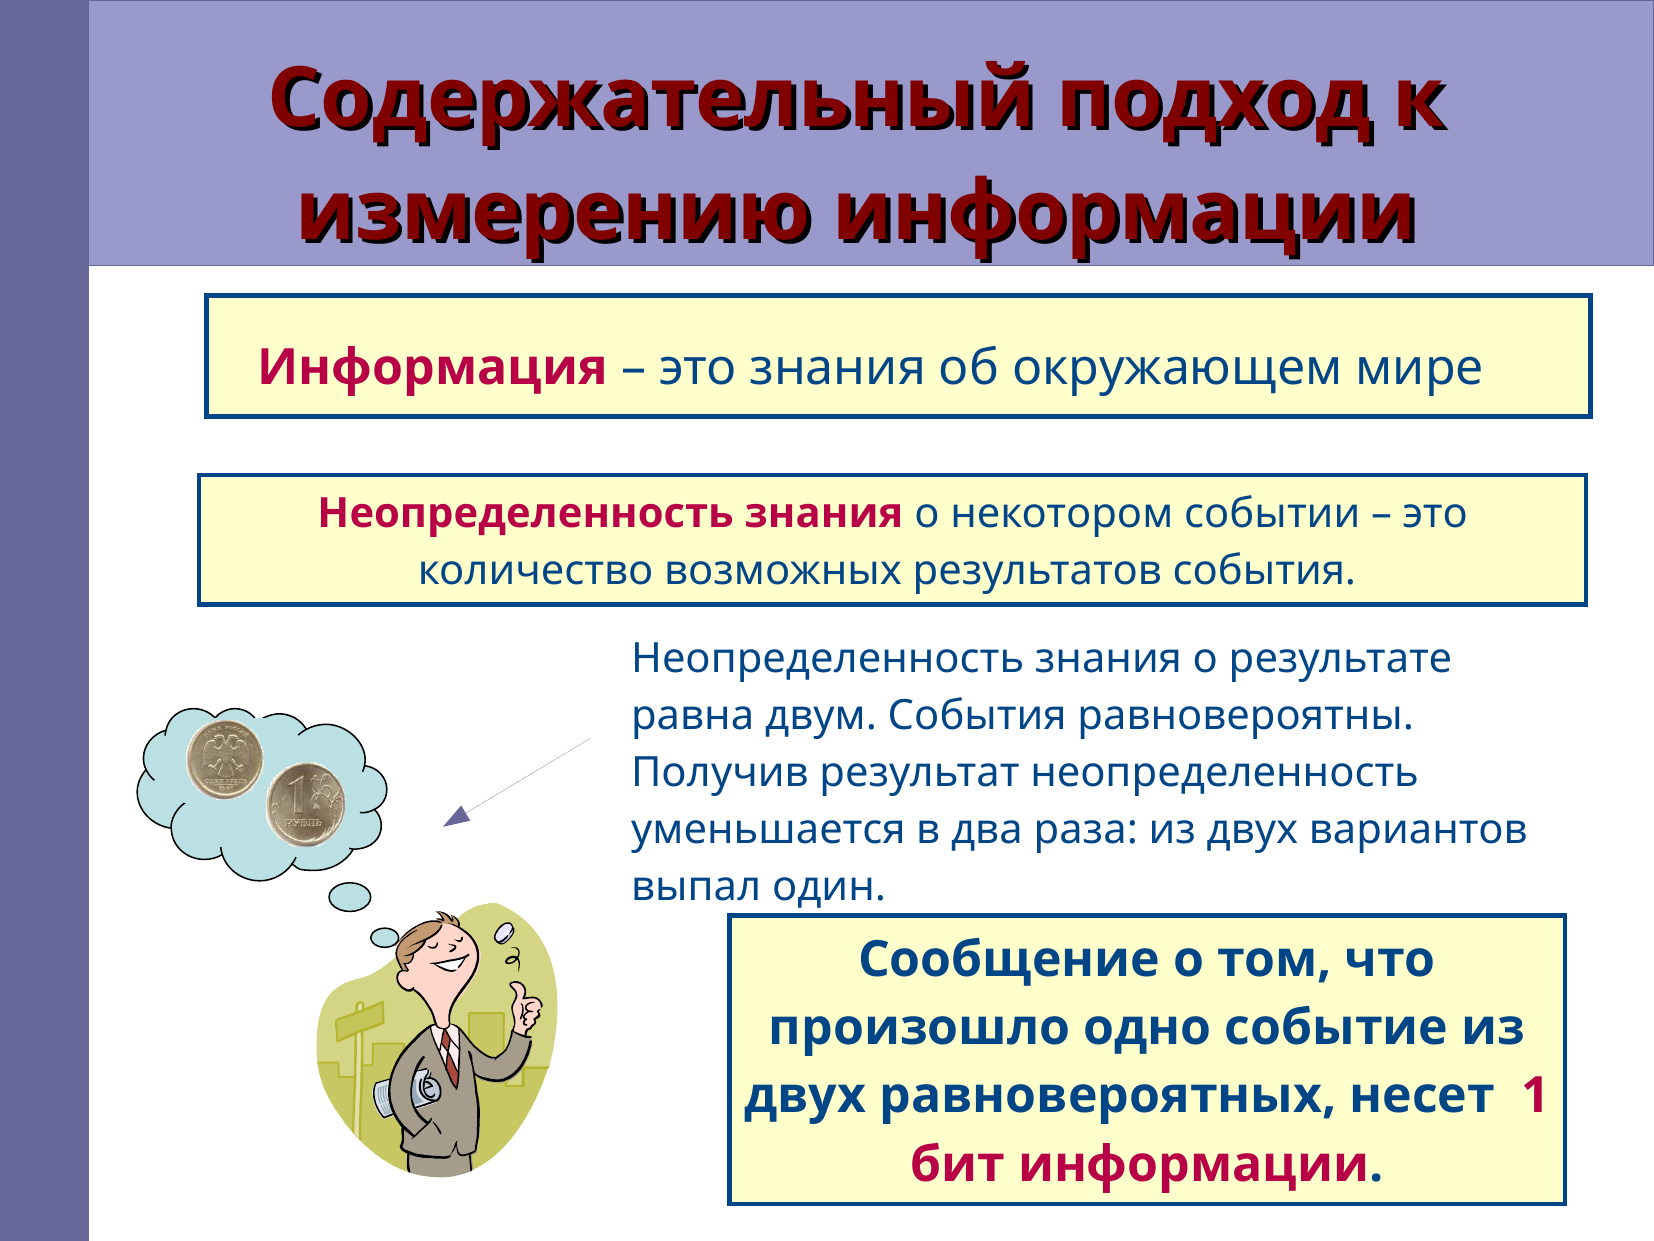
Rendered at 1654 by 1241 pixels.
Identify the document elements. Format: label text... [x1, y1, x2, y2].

picture [184, 718, 349, 849]
text_box Неопределенность знания о некотором событии – это количество возможных результатов события. [199, 475, 1587, 605]
text_box Сообщение о том, что произошло одно событие из двух равновероятных, несет 1 бит информации. [729, 915, 1565, 1204]
picture [316, 899, 562, 1182]
text_box [137, 708, 387, 881]
text_box [206, 295, 1591, 417]
text_box Неопределенность знания о результате равна двум. События равновероятны. Получив результат неопределенность уменьшается в два раза: из двух вариантов выпал один. [616, 620, 1566, 921]
text_box Информация – это знания об окружающем мире [206, 323, 1536, 407]
text_box Содержательный подход к измерению информации [147, 29, 1565, 262]
text_box [329, 882, 371, 899]
